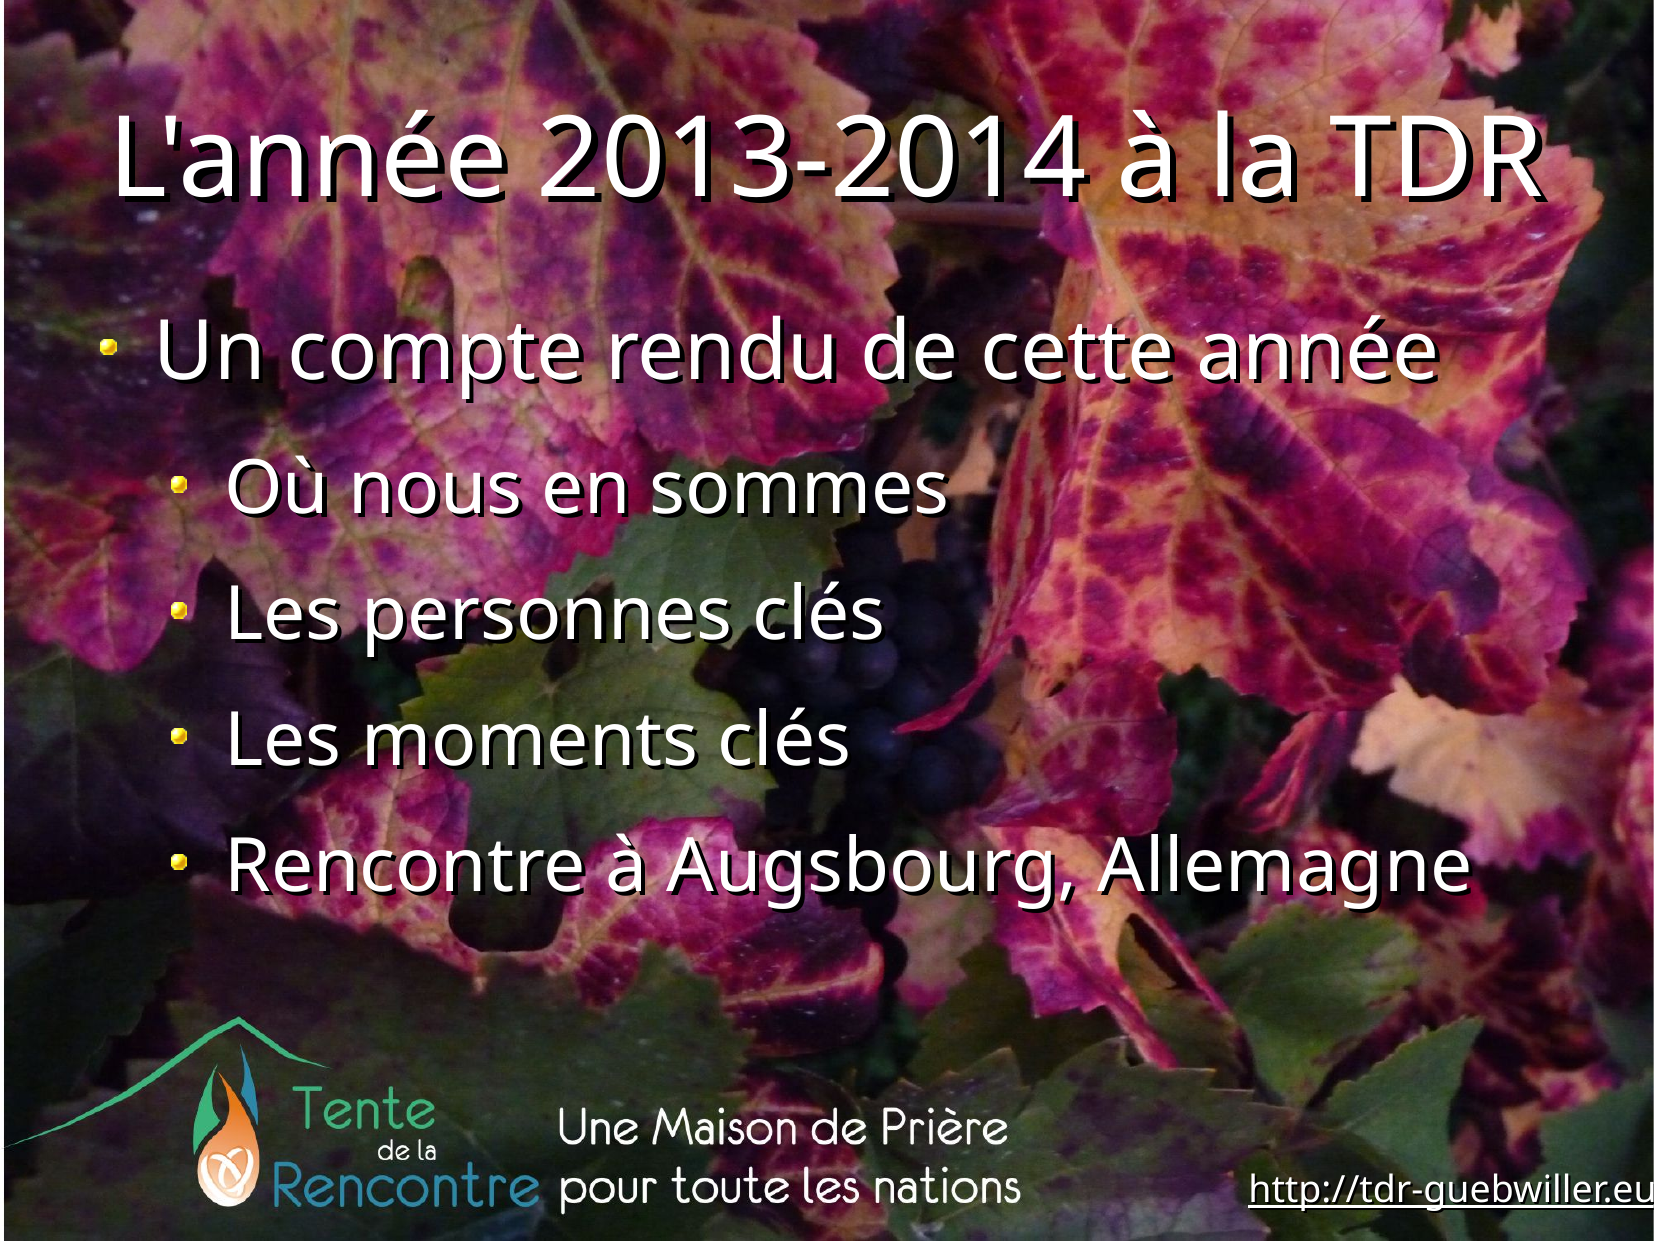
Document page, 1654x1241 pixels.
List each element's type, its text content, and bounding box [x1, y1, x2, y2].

picture [1430, 1186, 1440, 1200]
list Un compte rendu de cette année Où nous en sommes Les personnes clés Les moments clés Rencontre à Augsbourg, Allemagne [82, 290, 1571, 1109]
title L'année 2013-2014 à la TDR [82, 49, 1571, 257]
picture [0, 0, 1654, 1241]
picture [1306, 1186, 1316, 1200]
